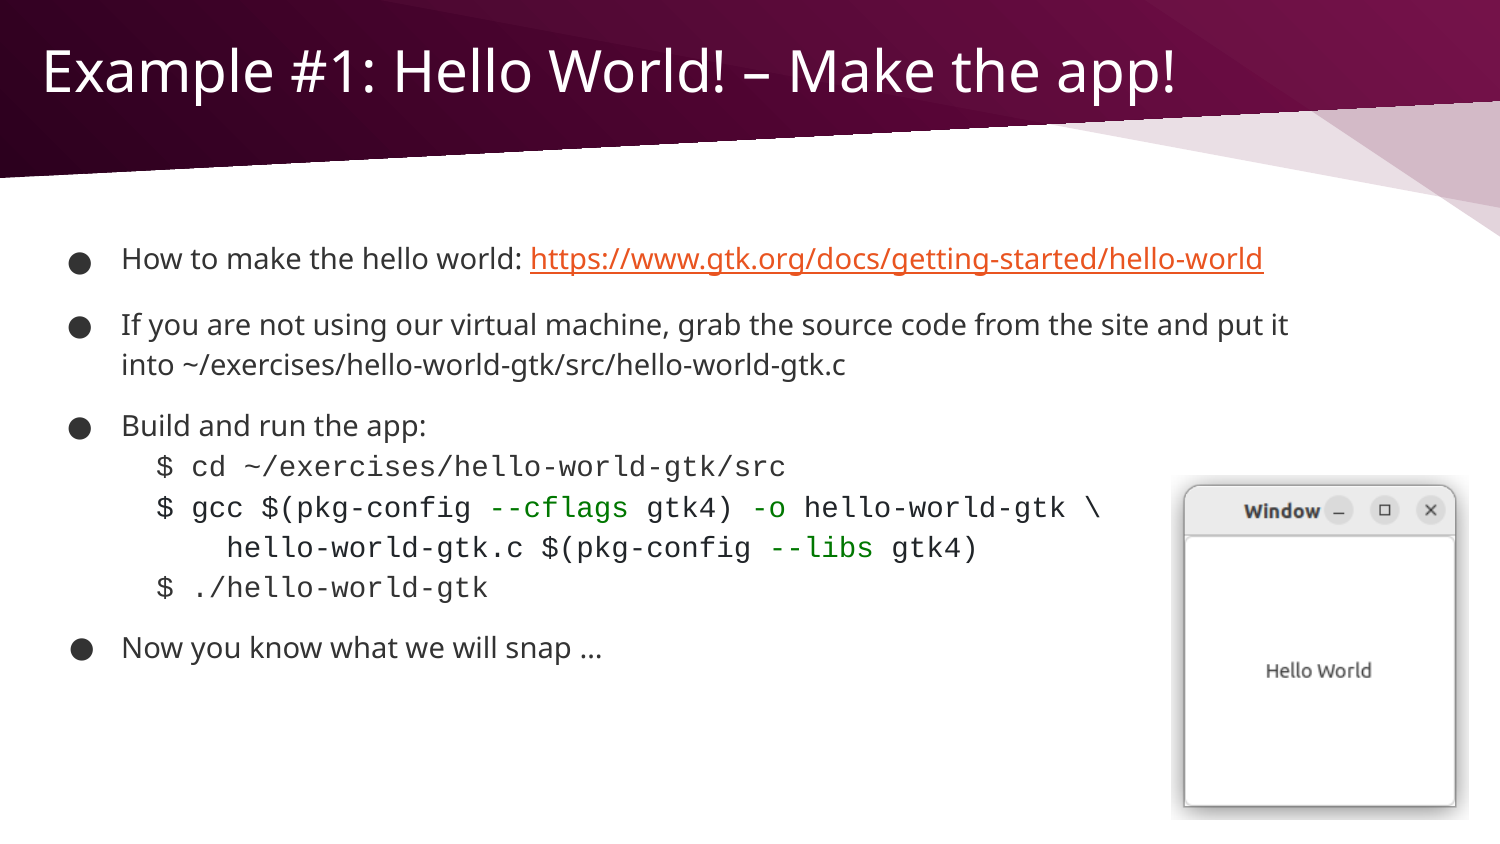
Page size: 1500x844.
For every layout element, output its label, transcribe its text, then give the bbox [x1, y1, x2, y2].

list How to make the hello world: https://www.gtk.org/docs/getting-started/hello-world If you are not using our virtual machine, grab the source code from the site and put it into ~/exercises/hello-world-gtk/src/hello-world-gtk.c Build and run the app: $ cd ~/exercises/hello-world-gtk/src $ gcc $(pkg-config --cflags gtk4) -o hello-world-gtk \ hello-world-gtk.c $(pkg-config --libs gtk4) $ ./hello-world-gtk Now you know what we will snap … [35, 229, 1324, 789]
title Example #1: Hello World! – Make the app! [41, 5, 1336, 134]
picture [1171, 475, 1469, 820]
